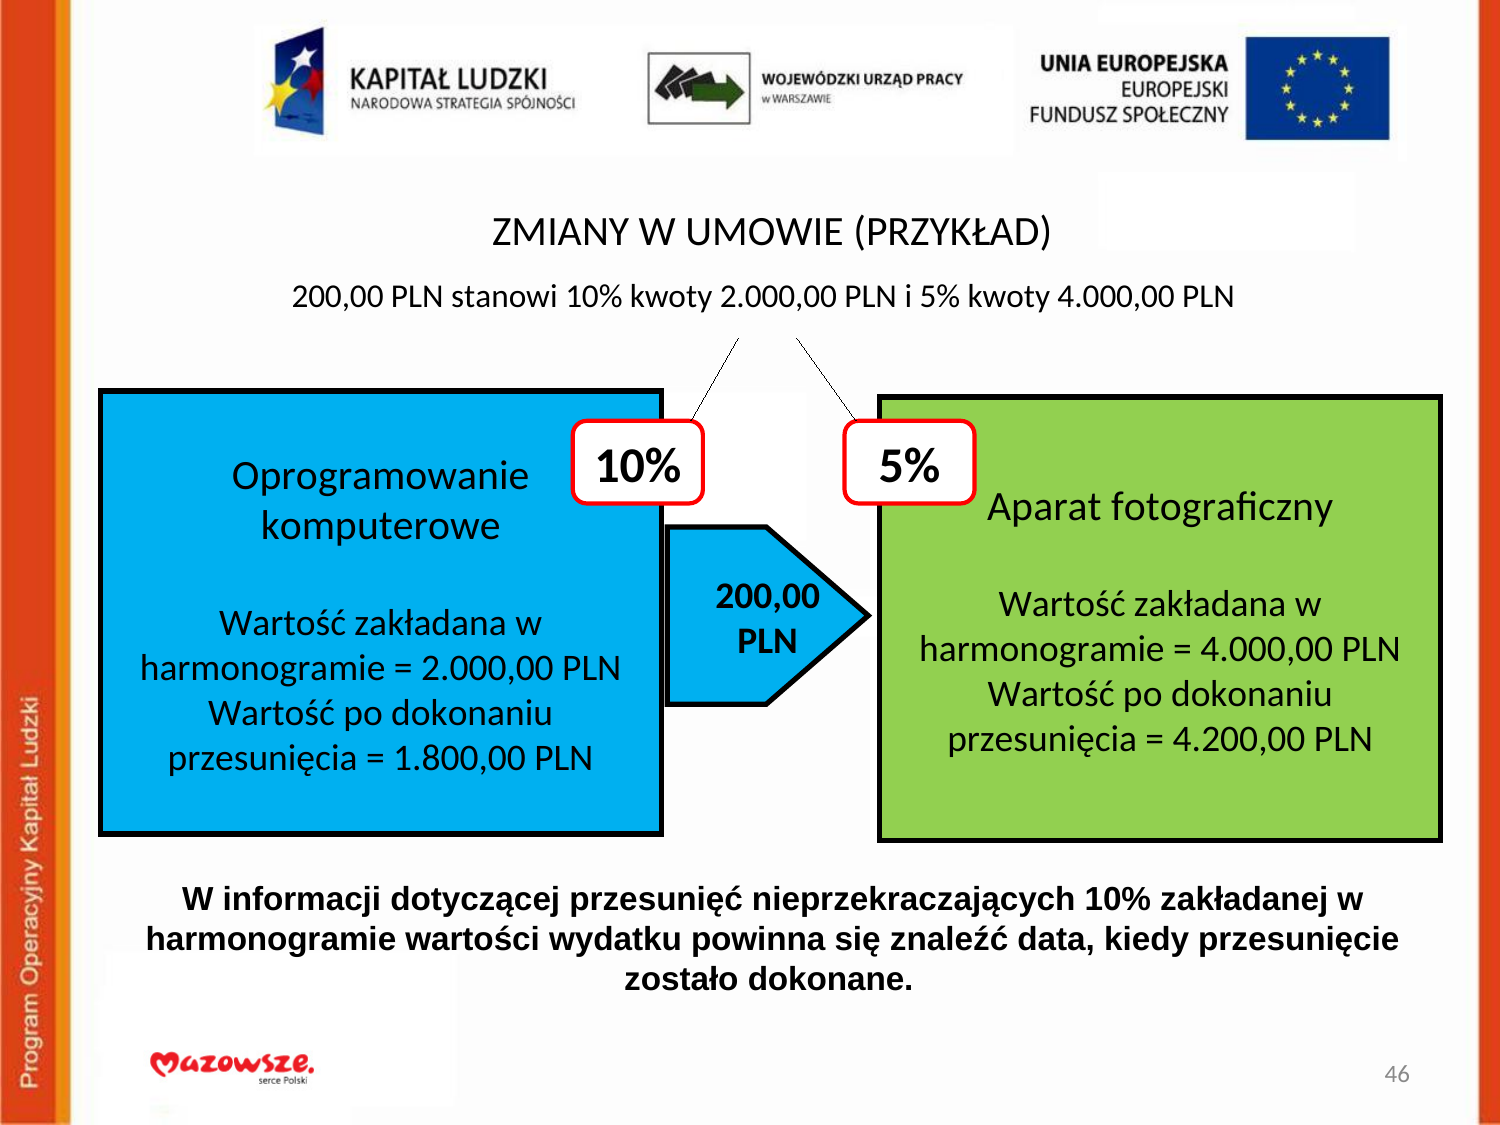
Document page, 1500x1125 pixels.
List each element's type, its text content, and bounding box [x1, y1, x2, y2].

text_box 10% [572, 420, 703, 504]
title Aparat fotograficzny Wartość zakładana w harmonogramie = 4.000,00 PLN Wartość po dokonaniu przesunięcia = 4.200,00 PLN [879, 397, 1441, 841]
text_box W informacji dotyczącej przesunięć nieprzekraczających 10% zakładanej w harmonogramie wartości wydatku powinna się znaleźć data, kiedy przesunięcie zostało dokonane. [100, 869, 1447, 1005]
text_box <numer> [1074, 1042, 1426, 1103]
text_box 200,00 PLN stanowi 10% kwoty 2.000,00 PLN i 5% kwoty 4.000,00 PLN [100, 267, 1436, 323]
text_box ZMIANY W UMOWIE (PRZYKŁAD) [194, 196, 1351, 256]
text_box 200,00 PLN [667, 527, 869, 705]
picture [0, 0, 1500, 1125]
text_box 5% [844, 420, 975, 504]
text_box Oprogramowanie komputerowe Wartość zakładana w harmonogramie = 2.000,00 PLN Wartość po dokonaniu przesunięcia = 1.800,00 PLN [100, 391, 662, 835]
